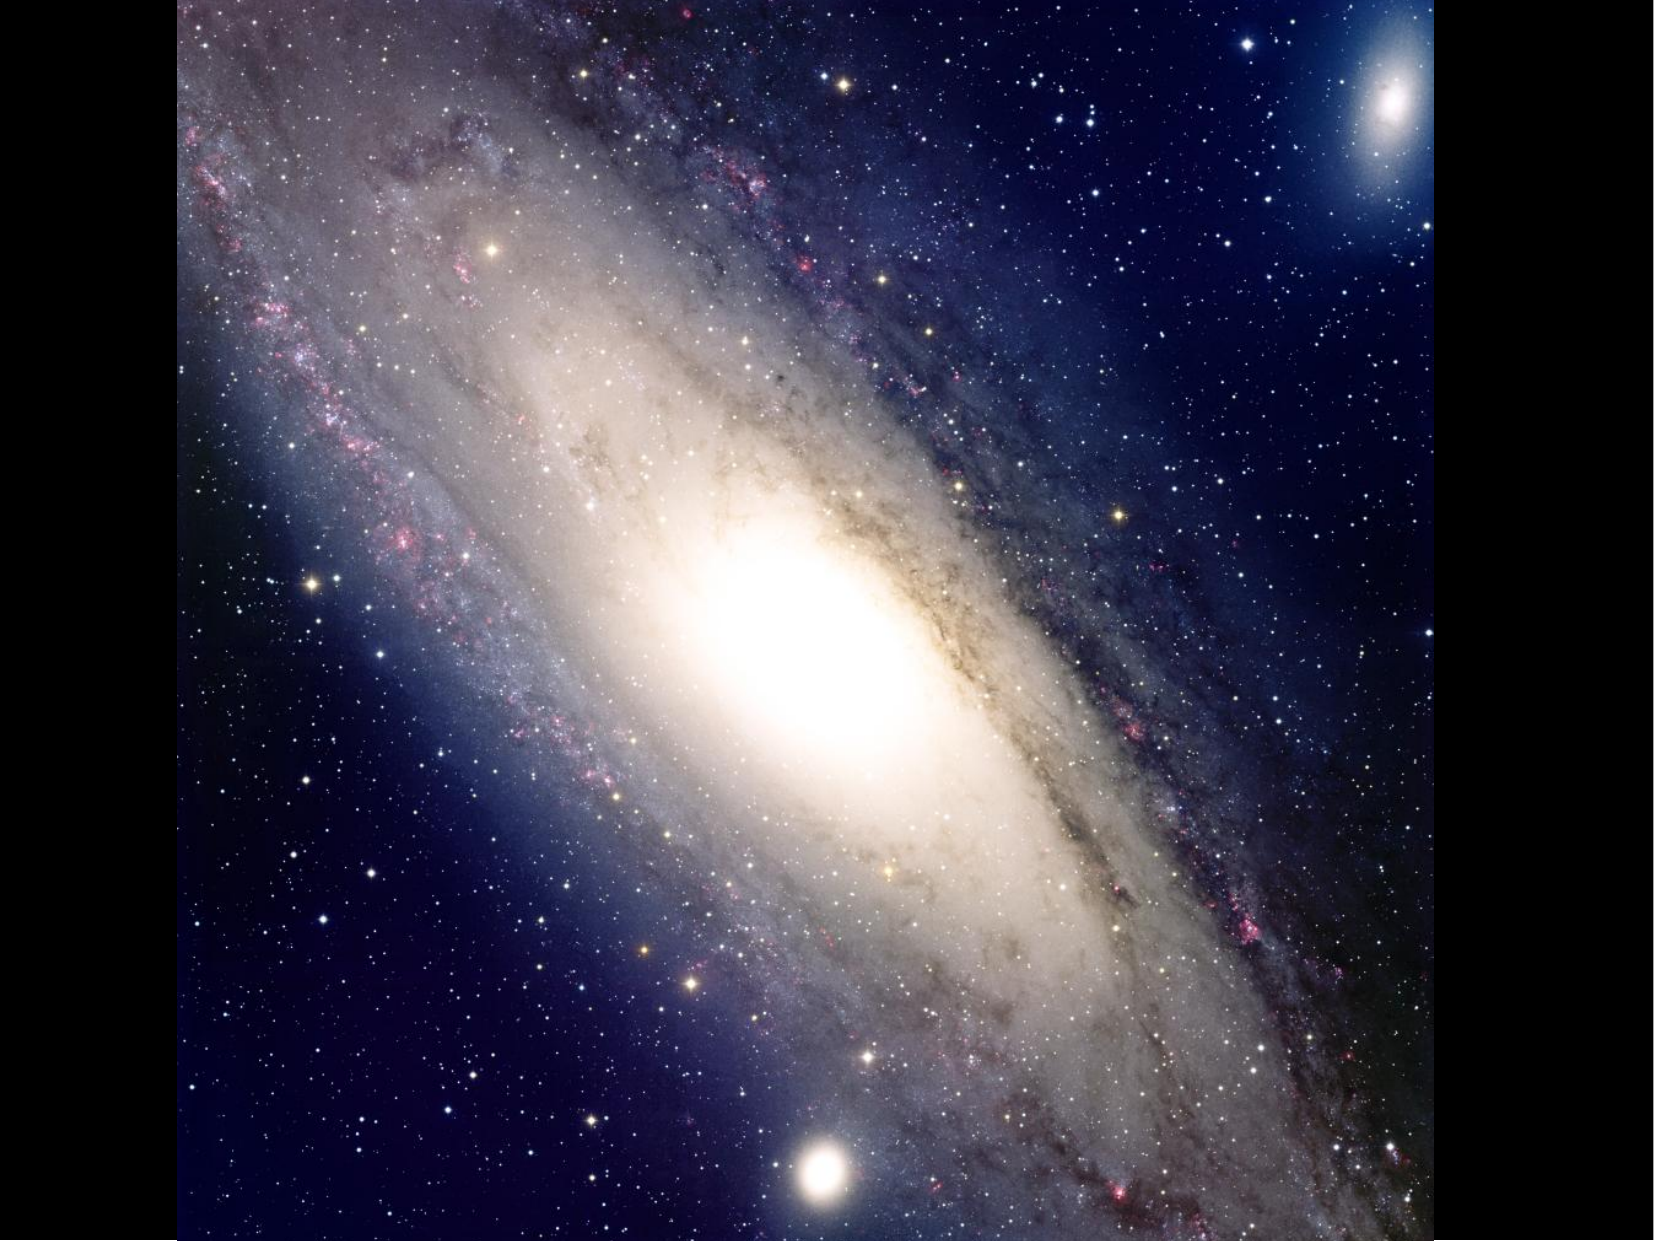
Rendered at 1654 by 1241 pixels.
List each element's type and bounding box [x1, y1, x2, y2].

picture [177, 0, 1434, 1241]
